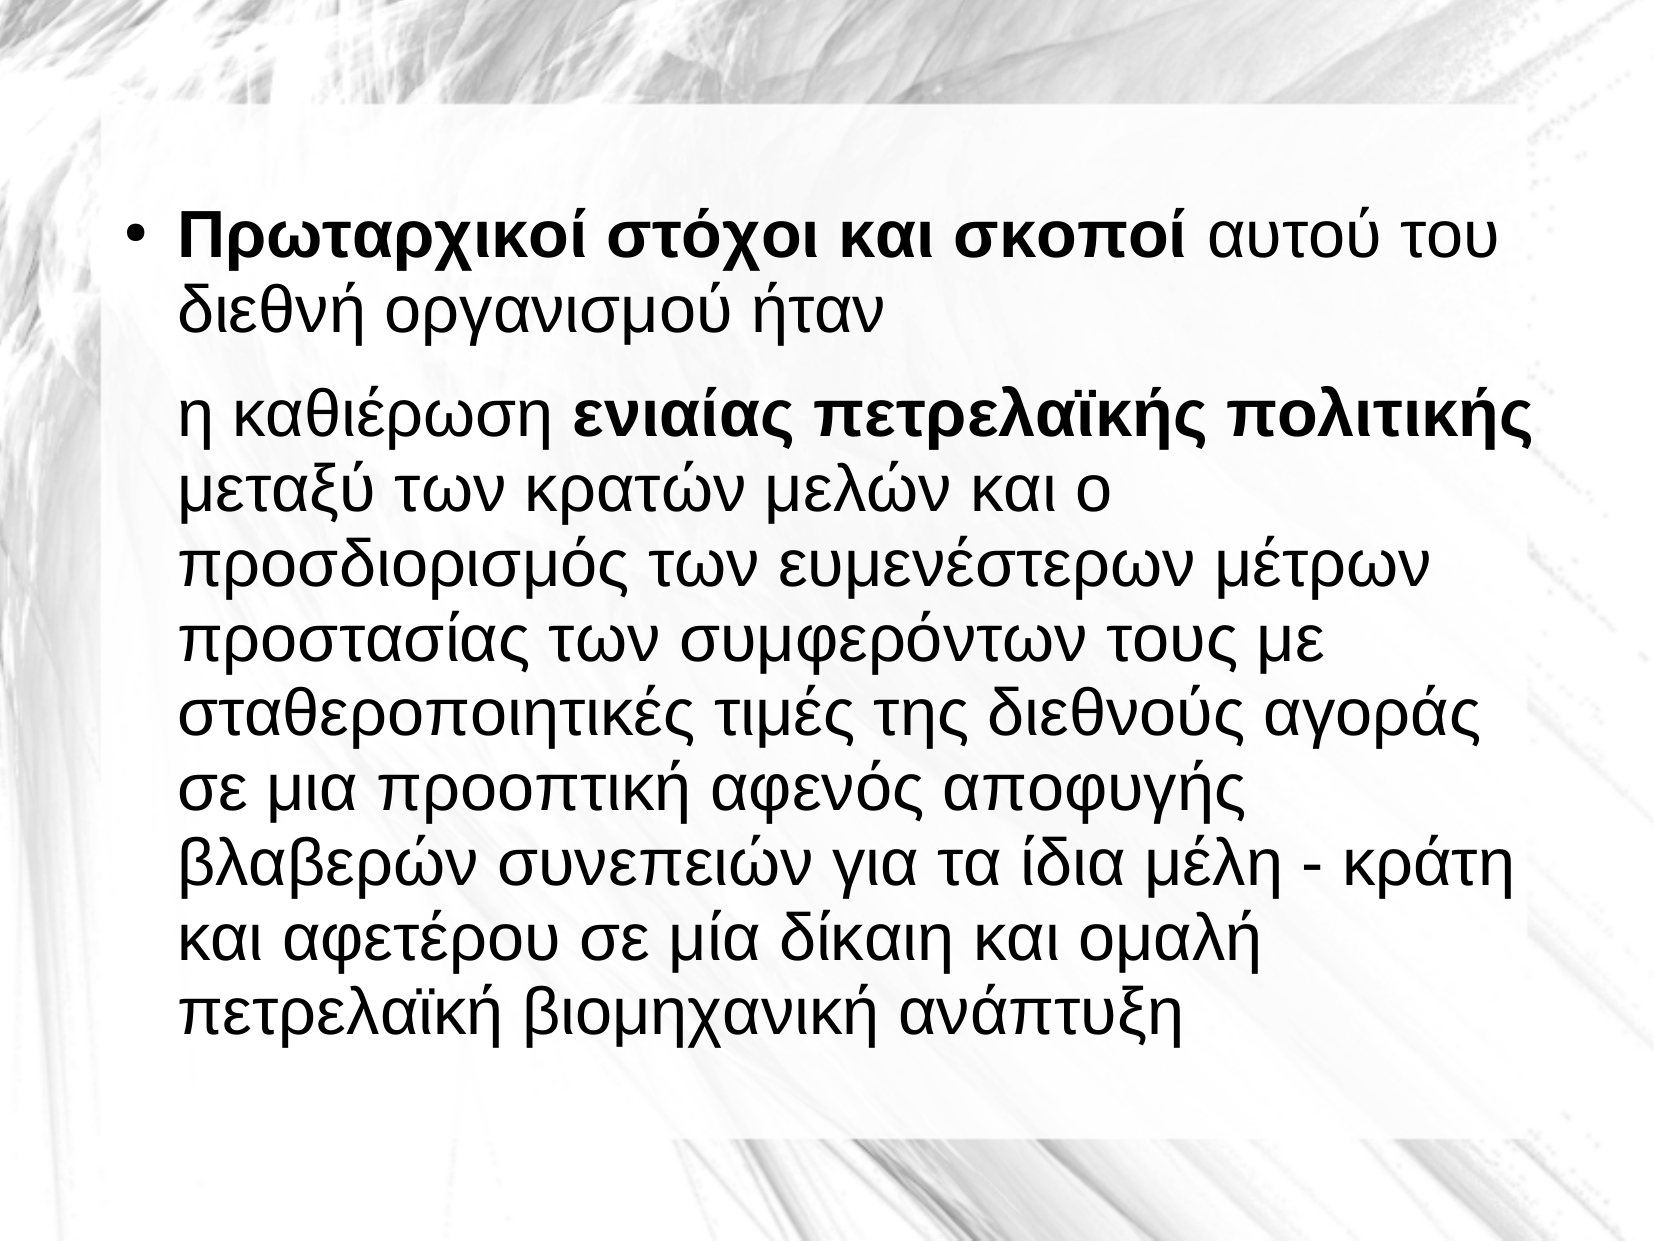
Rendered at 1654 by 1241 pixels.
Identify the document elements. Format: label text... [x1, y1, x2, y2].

picture [0, 0, 1654, 1241]
list Πρωταρχικοί στόχοι και σκοποί αυτού του διεθνή οργανισμού ήταν η καθιέρωση ενιαίας πετρελαϊκής πολιτικής μεταξύ των κρατών μελών και ο προσδιορισμός των ευμενέστερων μέτρων προστασίας των συμφερόντων τους με σταθεροποιητικές τιμές της διεθνούς αγοράς σε μια προοπτική αφενός αποφυγής βλαβερών συνεπειών για τα ίδια μέλη - κράτη και αφετέρου σε μία δίκαιη και ομαλή πετρελαϊκή βιομηχανική ανάπτυξη [106, 197, 1559, 1050]
